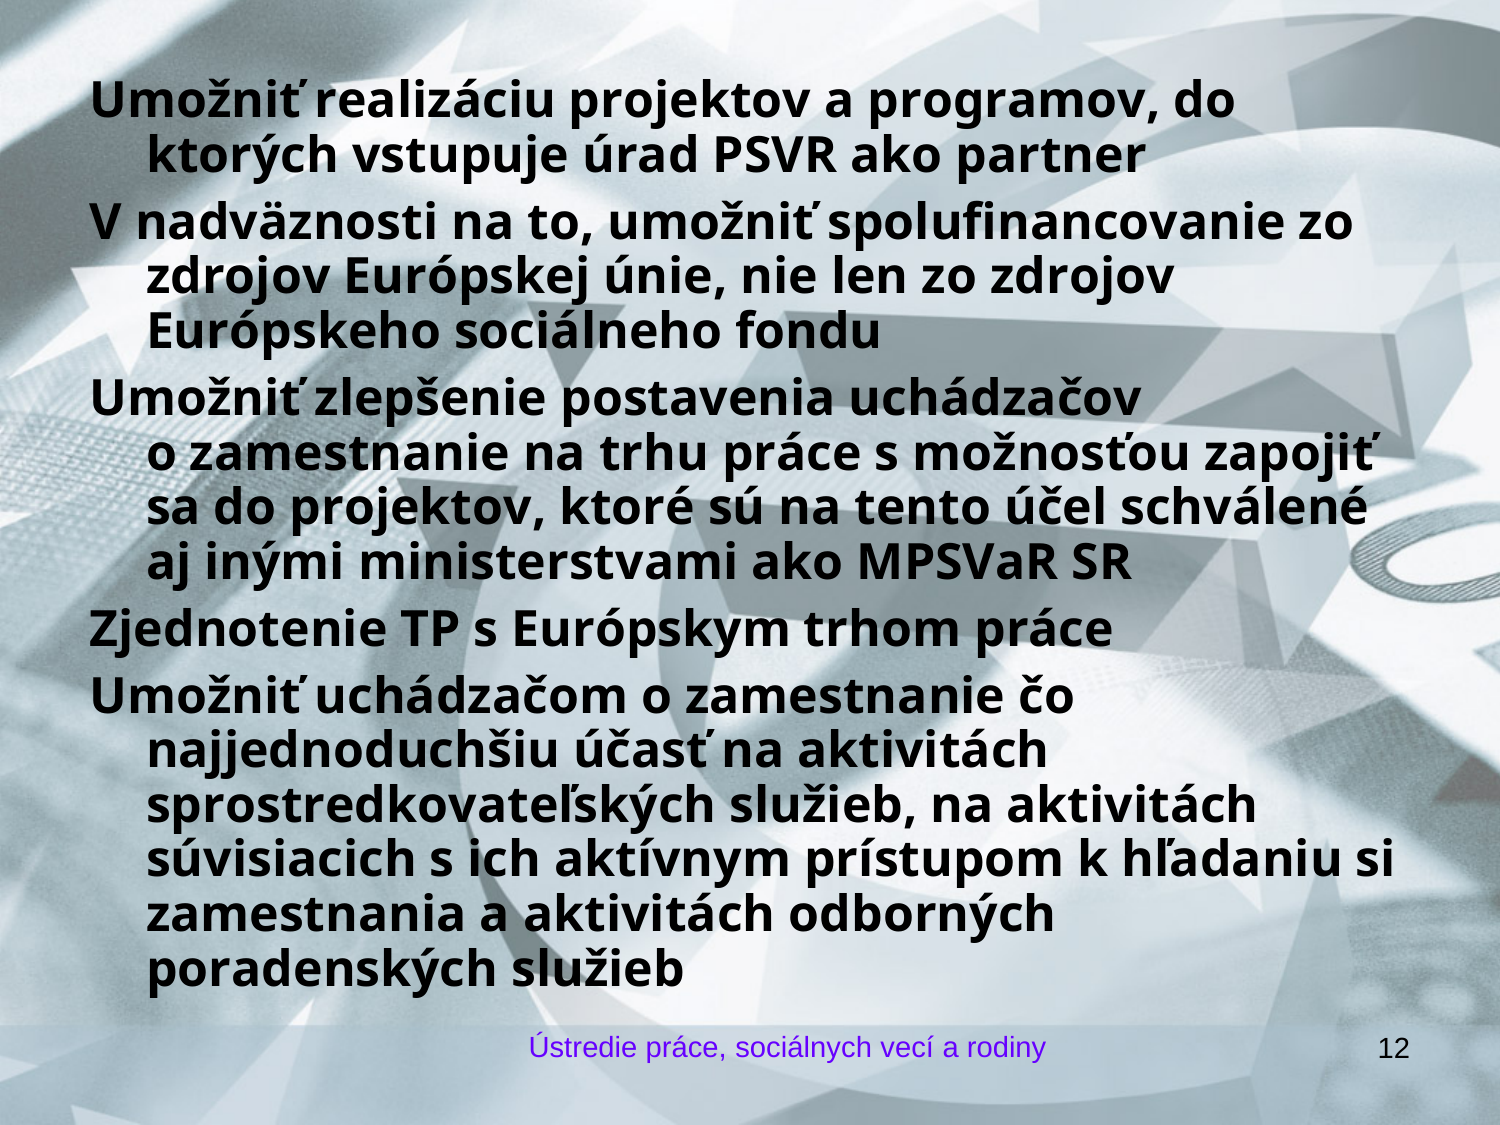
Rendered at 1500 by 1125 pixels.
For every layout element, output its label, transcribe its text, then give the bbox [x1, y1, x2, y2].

list Umožniť realizáciu projektov a programov, do ktorých vstupuje úrad PSVR ako partner V nadväznosti na to, umožniť spolufinancovanie zo zdrojov Európskej únie, nie len zo zdrojov Európskeho sociálneho fondu Umožniť zlepšenie postavenia uchádzačov o zamestnanie na trhu práce s možnosťou zapojiť sa do projektov, ktoré sú na tento účel schválené aj inými ministerstvami ako MPSVaR SR Zjednotenie TP s Európskym trhom práce Umožniť uchádzačom o zamestnanie čo najjednoduchšiu účasť na aktivitách sprostredkovateľských služieb, na aktivitách súvisiacich s ich aktívnym prístupom k hľadaniu si zamestnania a aktivitách odborných poradenských služieb [75, 66, 1426, 1104]
picture [0, 0, 1500, 1125]
